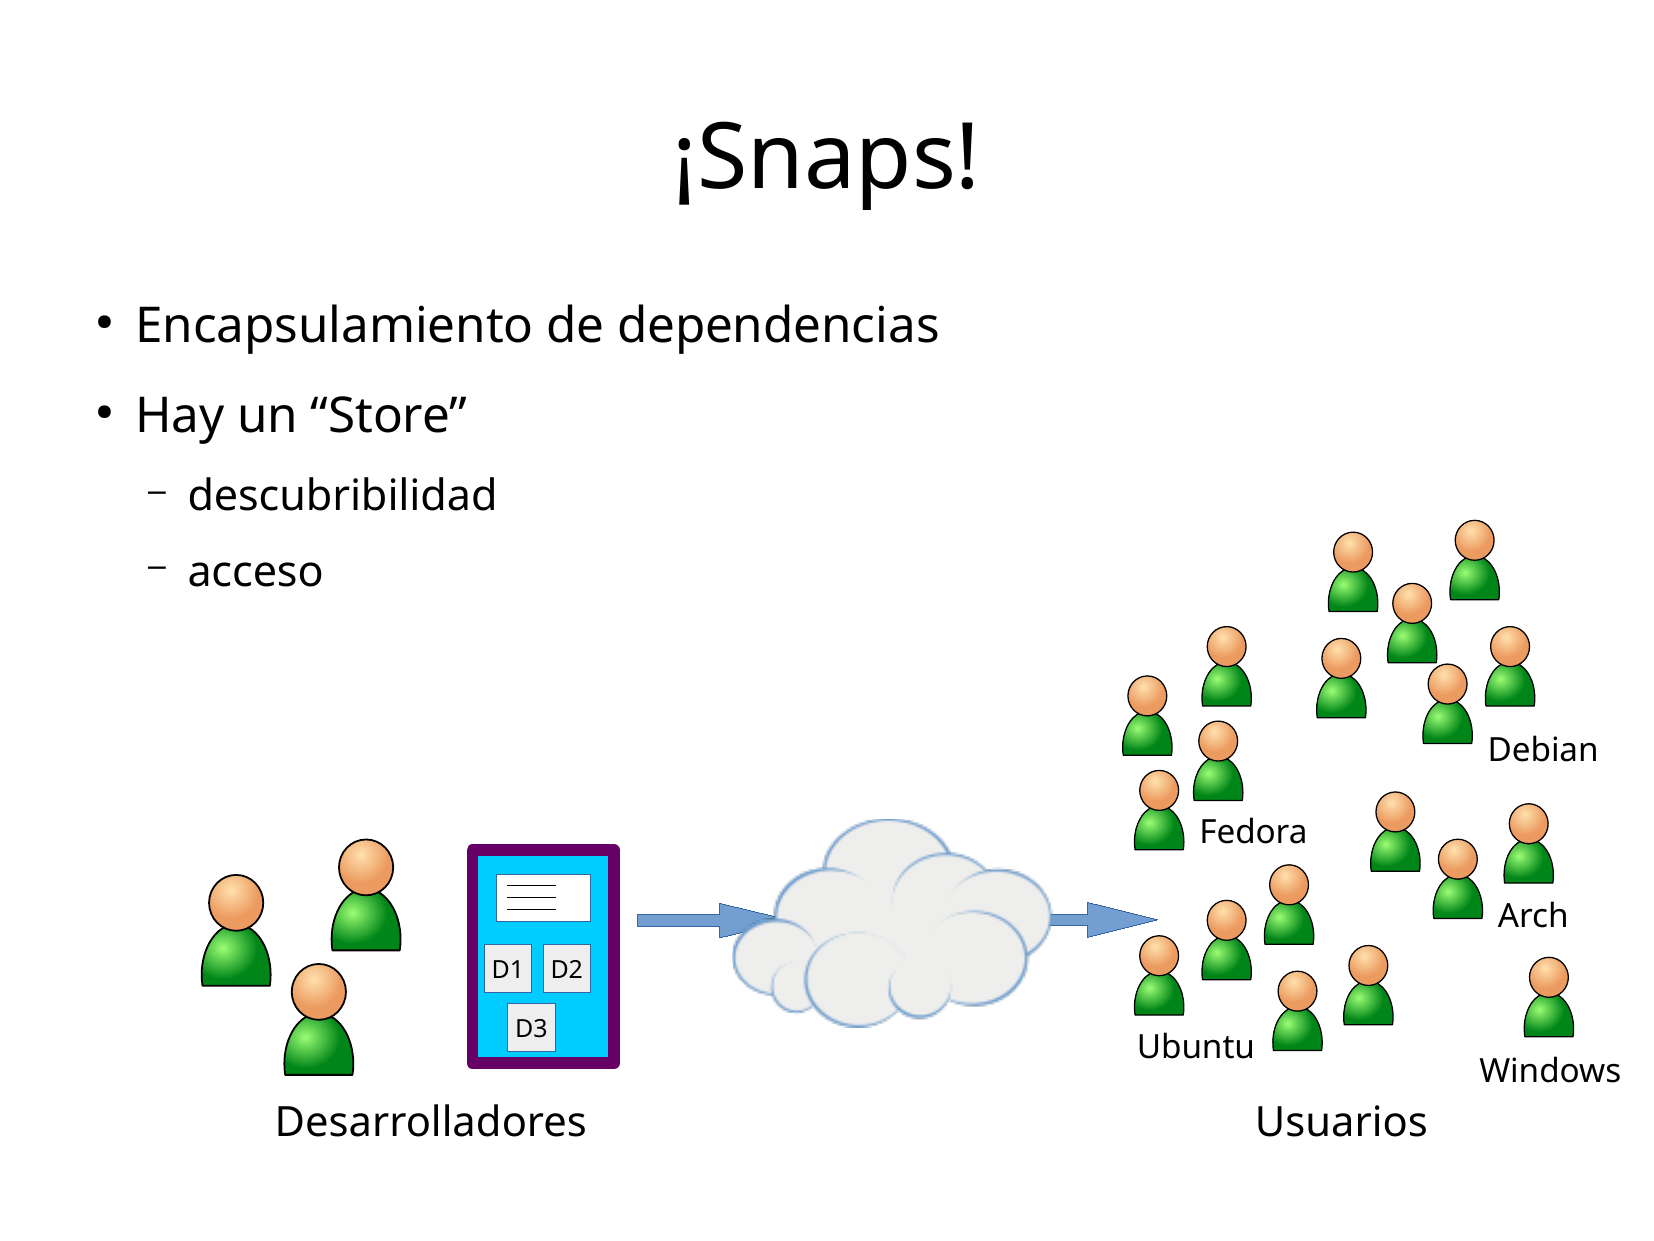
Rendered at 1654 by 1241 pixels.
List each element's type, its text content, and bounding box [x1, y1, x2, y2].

picture [1133, 769, 1185, 851]
text_box Arch [1483, 884, 1614, 945]
list Encapsulamiento de dependencias Hay un “Store” descubribilidad acceso [82, 290, 1571, 603]
picture [283, 963, 355, 1076]
text_box [472, 850, 615, 1063]
text_box D3 [507, 1003, 556, 1052]
picture [1386, 582, 1473, 745]
picture [1343, 944, 1394, 1026]
picture [1201, 899, 1252, 981]
picture [1201, 625, 1252, 707]
picture [732, 819, 1053, 1028]
picture [1503, 803, 1555, 884]
title ¡Snaps! [82, 49, 1571, 257]
picture [1122, 675, 1173, 756]
picture [1449, 519, 1501, 601]
picture [1316, 637, 1367, 719]
text_box Windows [1464, 1039, 1642, 1129]
picture [330, 838, 402, 952]
picture [1523, 956, 1575, 1038]
text_box [1053, 902, 1158, 938]
text_box Ubuntu [1122, 1015, 1276, 1106]
text_box D2 [543, 944, 591, 993]
picture [1432, 838, 1484, 920]
picture [1484, 625, 1536, 707]
text_box D1 [484, 944, 532, 993]
picture [1370, 791, 1421, 872]
picture [1133, 935, 1185, 1015]
text_box Desarrolladores [259, 1083, 615, 1146]
picture [1263, 891, 1315, 945]
picture [1272, 970, 1323, 1052]
picture [1192, 720, 1244, 801]
picture [1327, 531, 1379, 613]
text_box Debian [1472, 718, 1639, 780]
picture [200, 874, 272, 987]
text_box Usuarios [1240, 1083, 1595, 1146]
text_box [637, 903, 732, 938]
text_box Fedora [1184, 801, 1339, 891]
